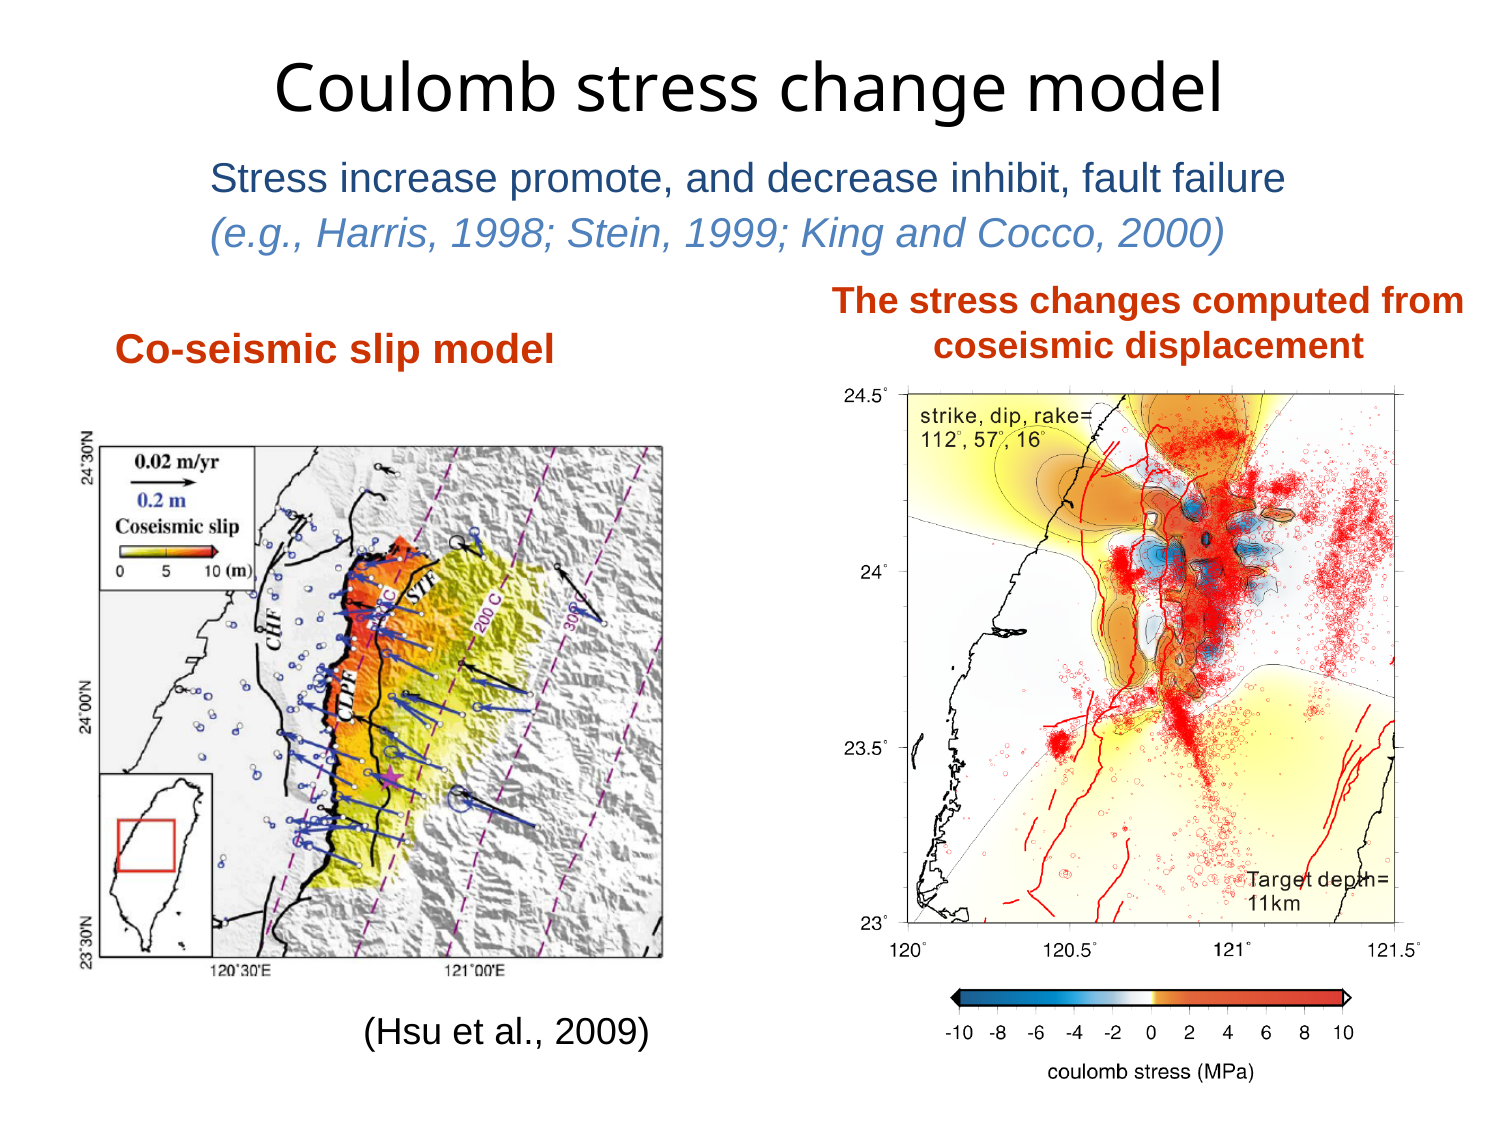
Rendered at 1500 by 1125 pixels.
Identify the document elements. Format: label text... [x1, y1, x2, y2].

text_box The stress changes computed from coseismic displacement [797, 268, 1500, 374]
text_box (Hsu et al., 2009) [348, 999, 666, 1060]
text_box Stress increase promote, and decrease inhibit, fault failure (e.g., Harris, 1998; Stein, 1999; King and Cocco, 2000) [194, 148, 1341, 265]
picture [64, 420, 674, 983]
text_box Co-seismic slip model [100, 314, 644, 380]
picture [844, 385, 1420, 1083]
title Coulomb stress change model [75, 45, 1426, 126]
